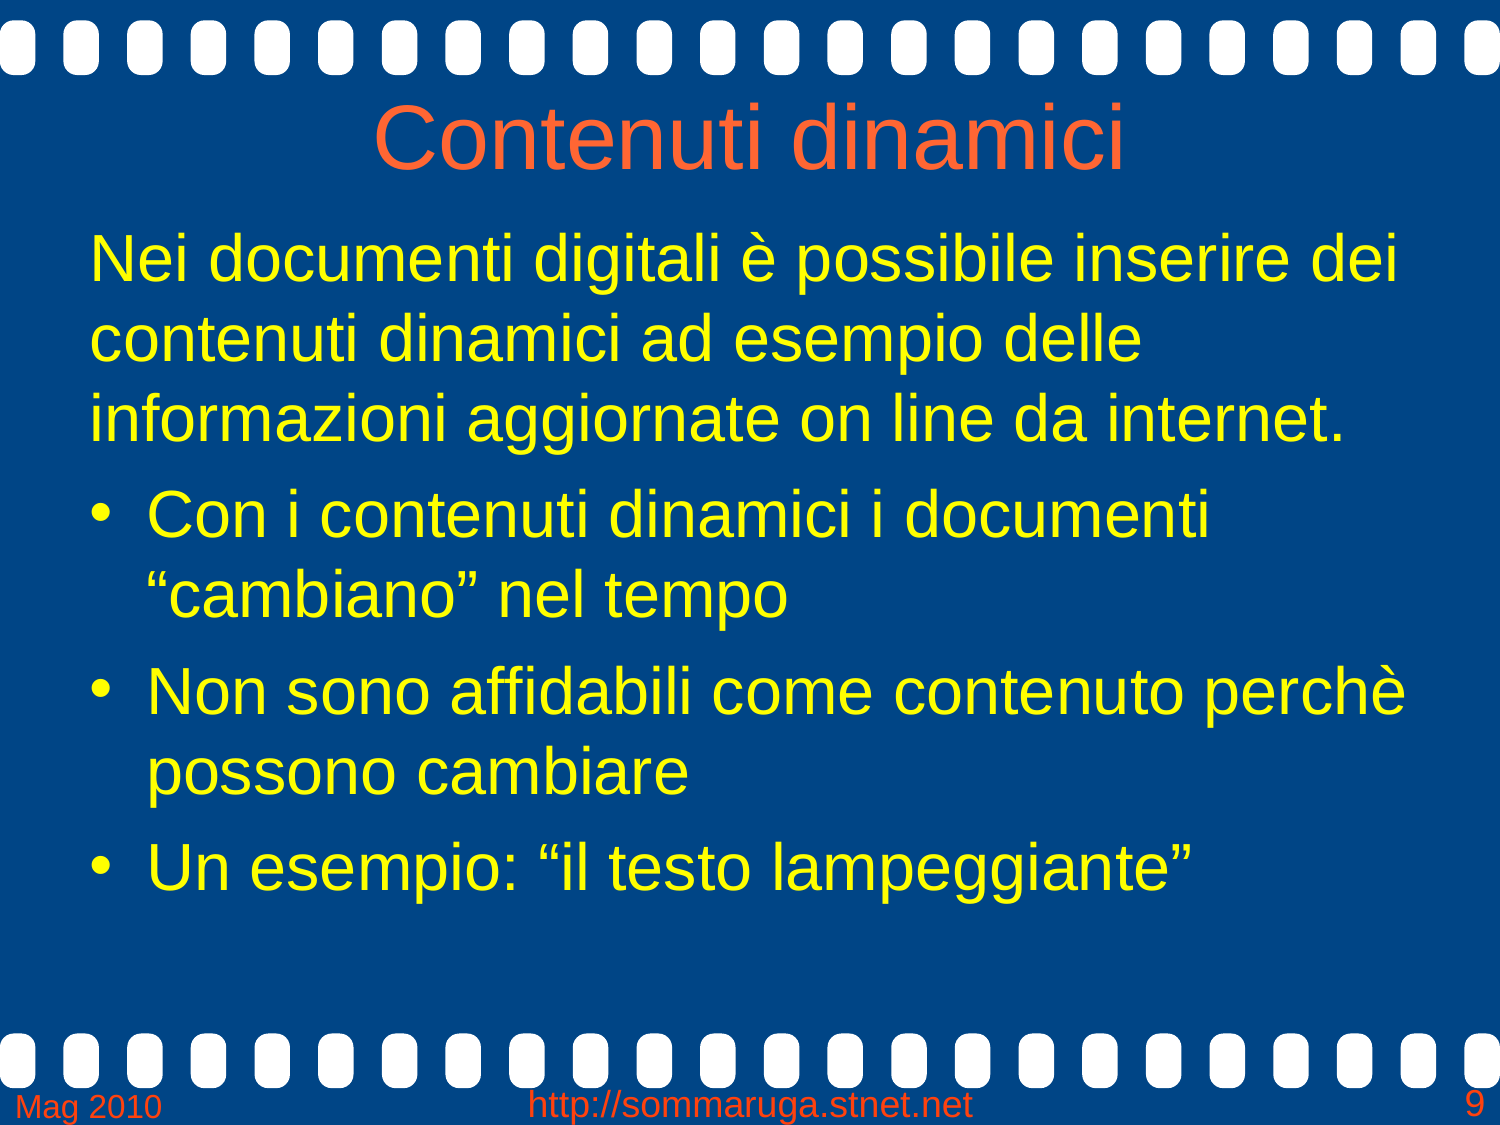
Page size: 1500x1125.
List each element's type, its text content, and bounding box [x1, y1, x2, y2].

list Nei documenti digitali è possibile inserire dei contenuti dinamici ad esempio delle informazioni aggiornate on line da internet. Con i contenuti dinamici i documenti “cambiano” nel tempo Non sono affidabili come contenuto perchè possono cambiare Un esempio: “il testo lampeggiante” [75, 206, 1426, 1006]
title Contenuti dinamici [75, 70, 1426, 196]
